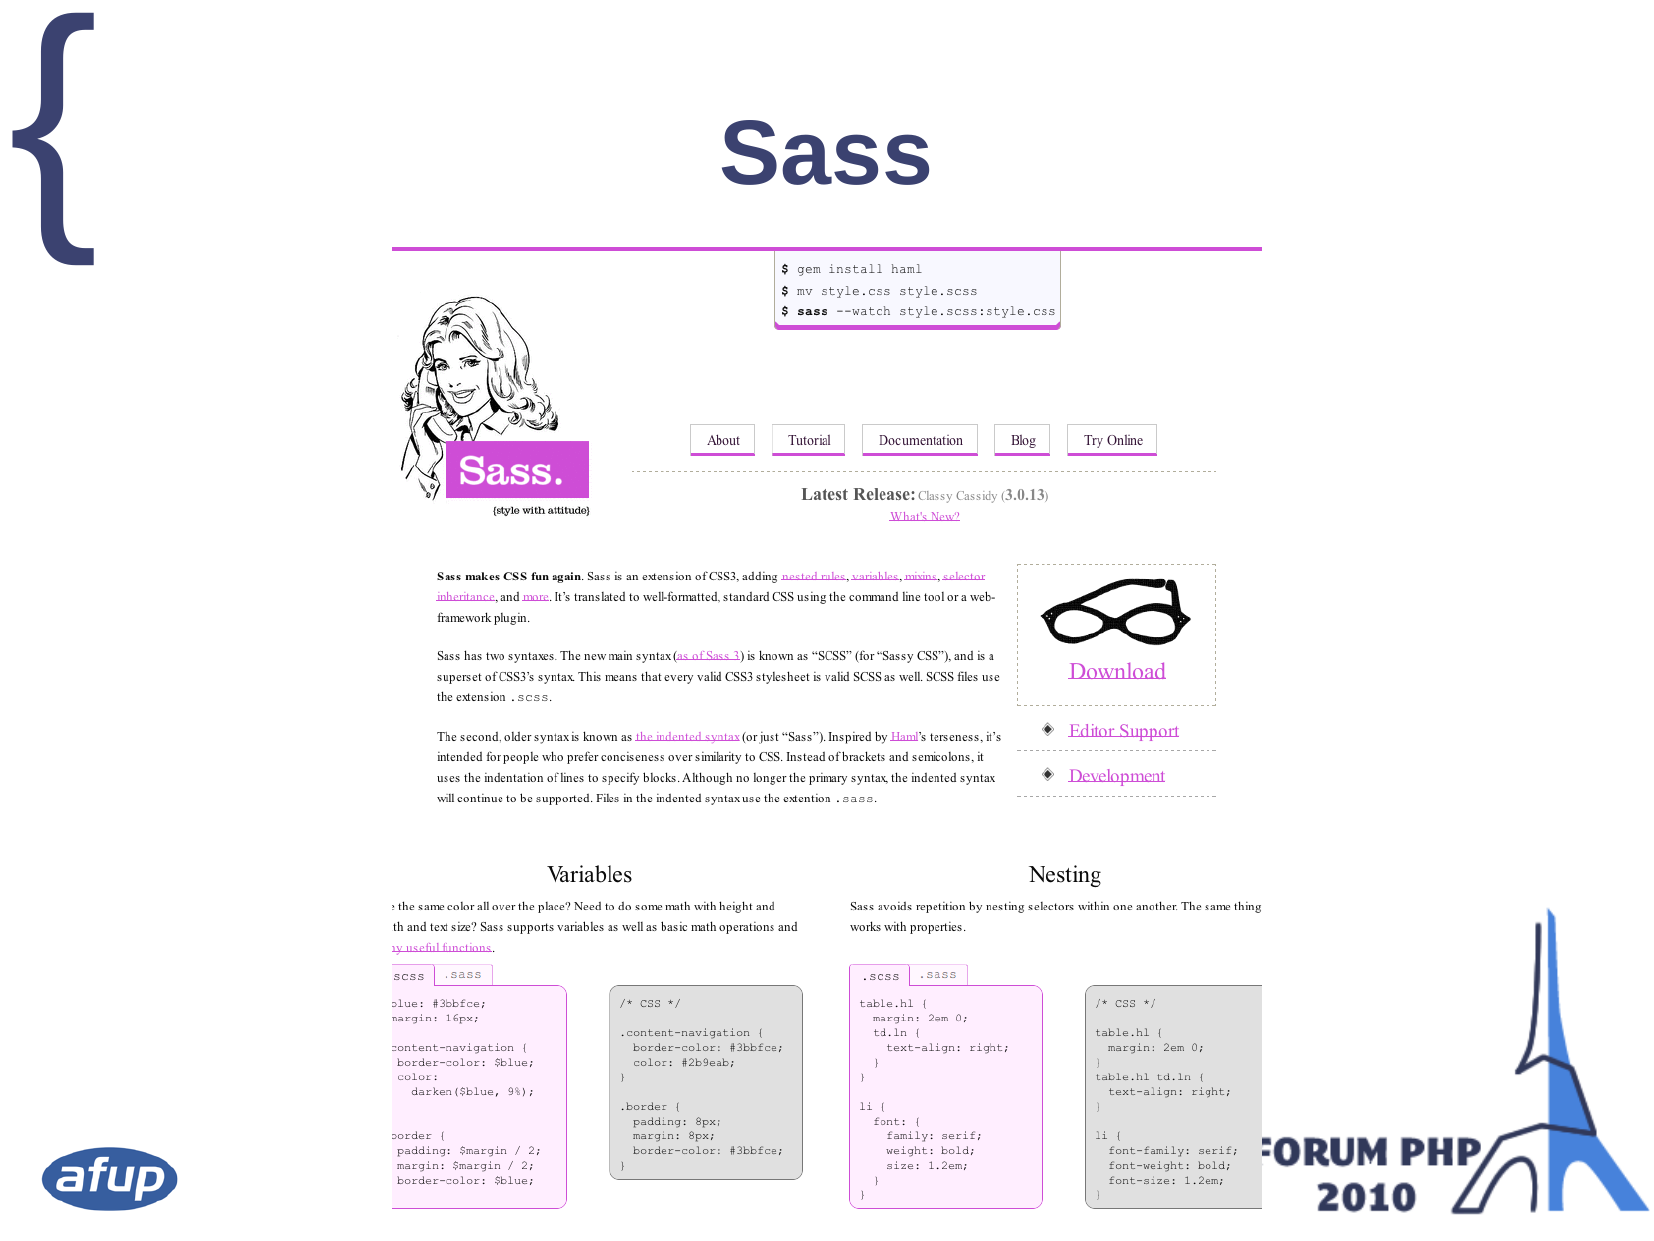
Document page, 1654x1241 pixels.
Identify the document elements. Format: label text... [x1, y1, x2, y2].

title Sass [82, 56, 1571, 250]
picture [41, 1146, 178, 1211]
picture [392, 247, 1650, 1241]
